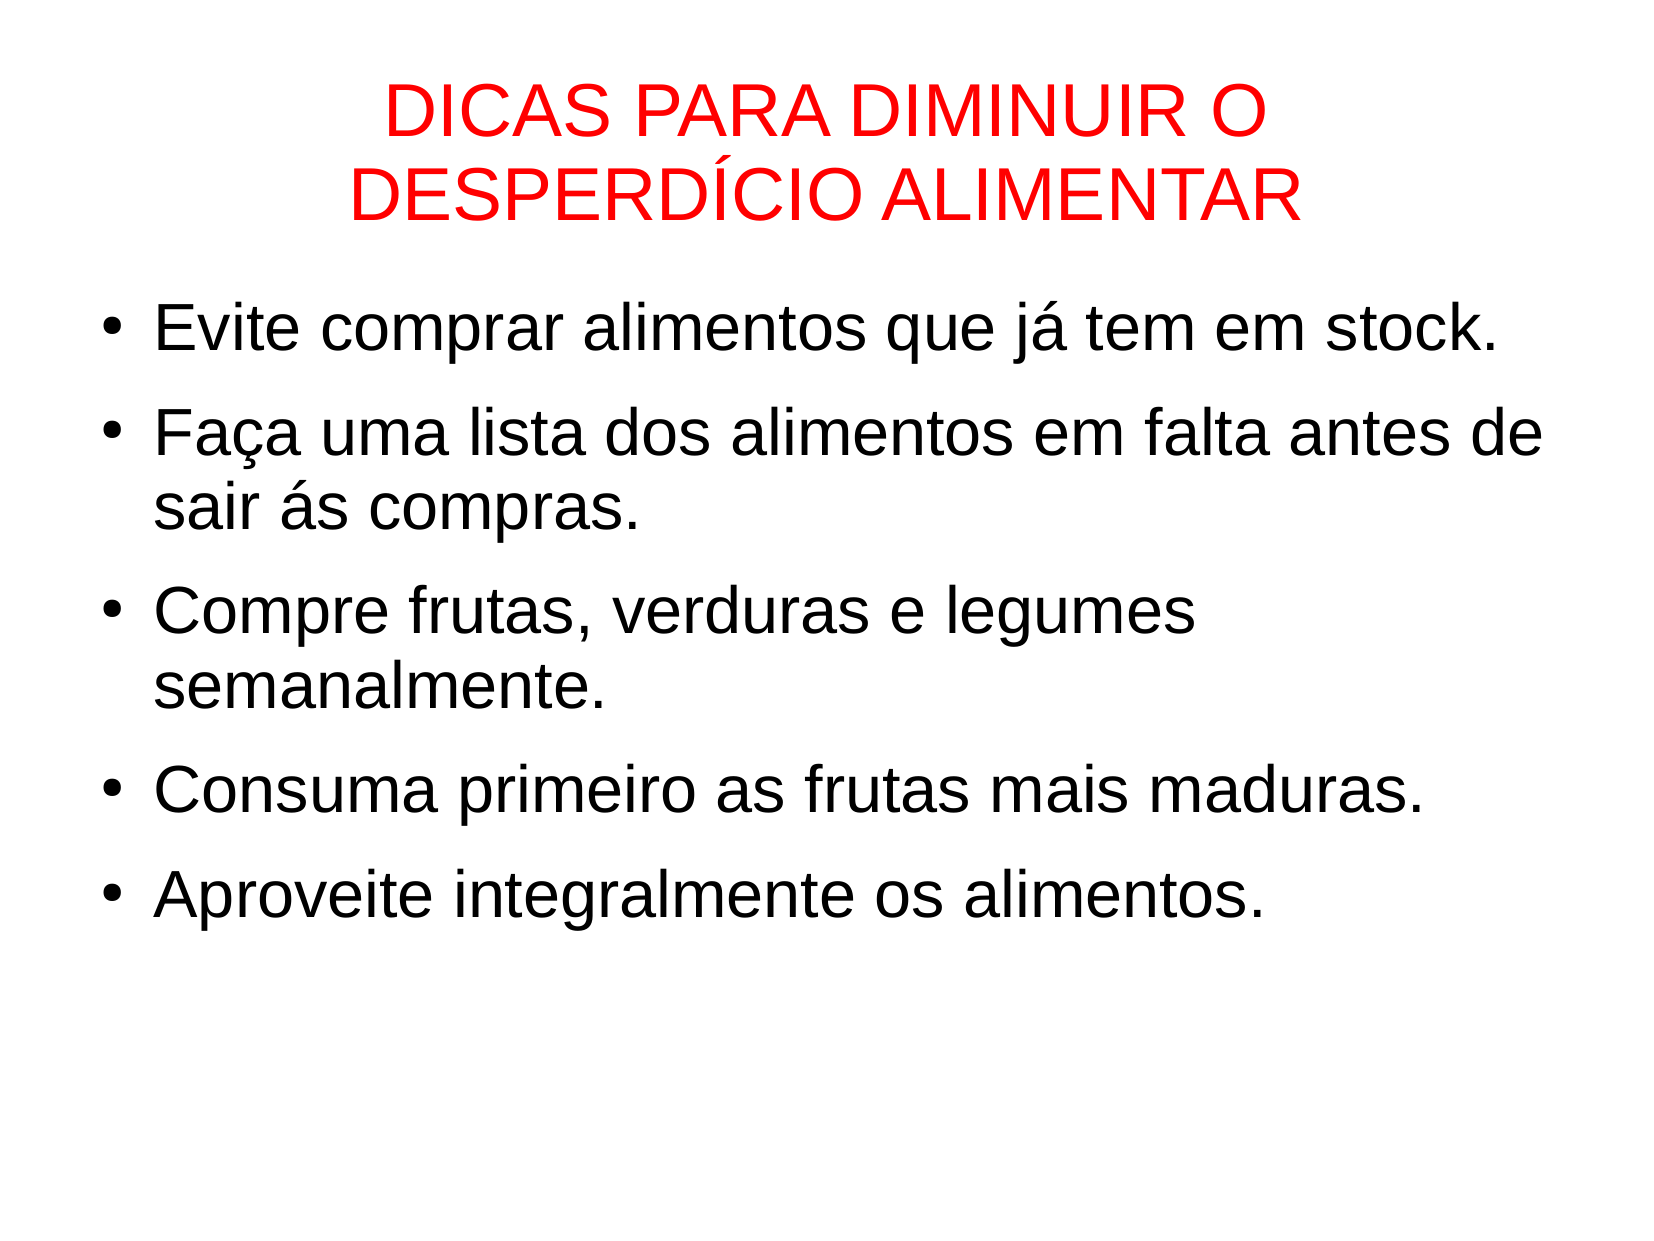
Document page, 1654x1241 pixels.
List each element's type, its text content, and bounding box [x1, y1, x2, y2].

title DICAS PARA DIMINUIR O DESPERDÍCIO ALIMENTAR [82, 49, 1571, 257]
list Evite comprar alimentos que já tem em stock. Faça uma lista dos alimentos em falta antes de sair ás compras. Compre frutas, verduras e legumes semanalmente. Consuma primeiro as frutas mais maduras. Aproveite integralmente os alimentos. [82, 290, 1571, 1109]
